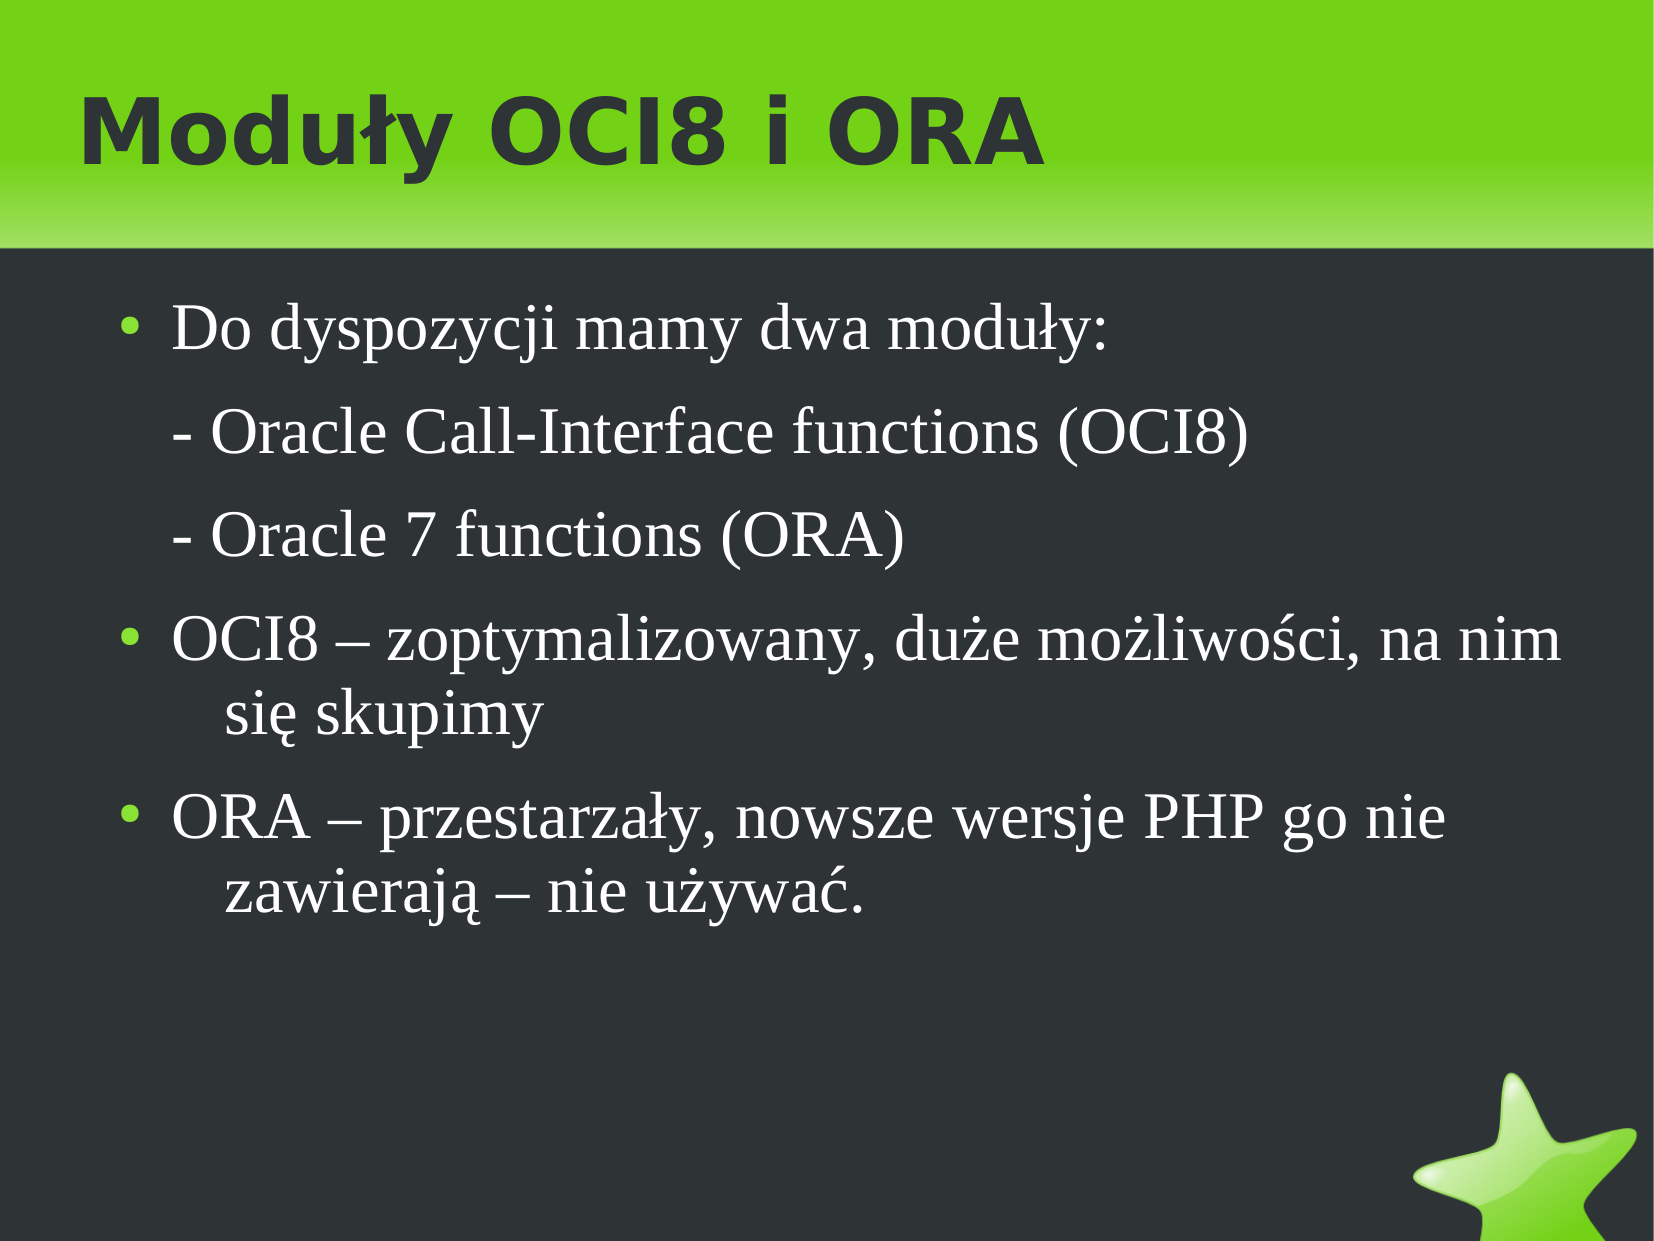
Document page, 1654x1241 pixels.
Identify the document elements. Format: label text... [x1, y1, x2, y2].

title Moduły OCI8 i ORA [76, 36, 1565, 229]
list Do dyspozycji mamy dwa moduły: - Oracle Call-Interface functions (OCI8) - Oracle 7 functions (ORA) OCI8 – zoptymalizowany, duże możliwości, na nim się skupimy ORA – przestarzały, nowsze wersje PHP go nie zawierają – nie używać. [82, 290, 1571, 1094]
picture [0, 0, 1654, 1241]
